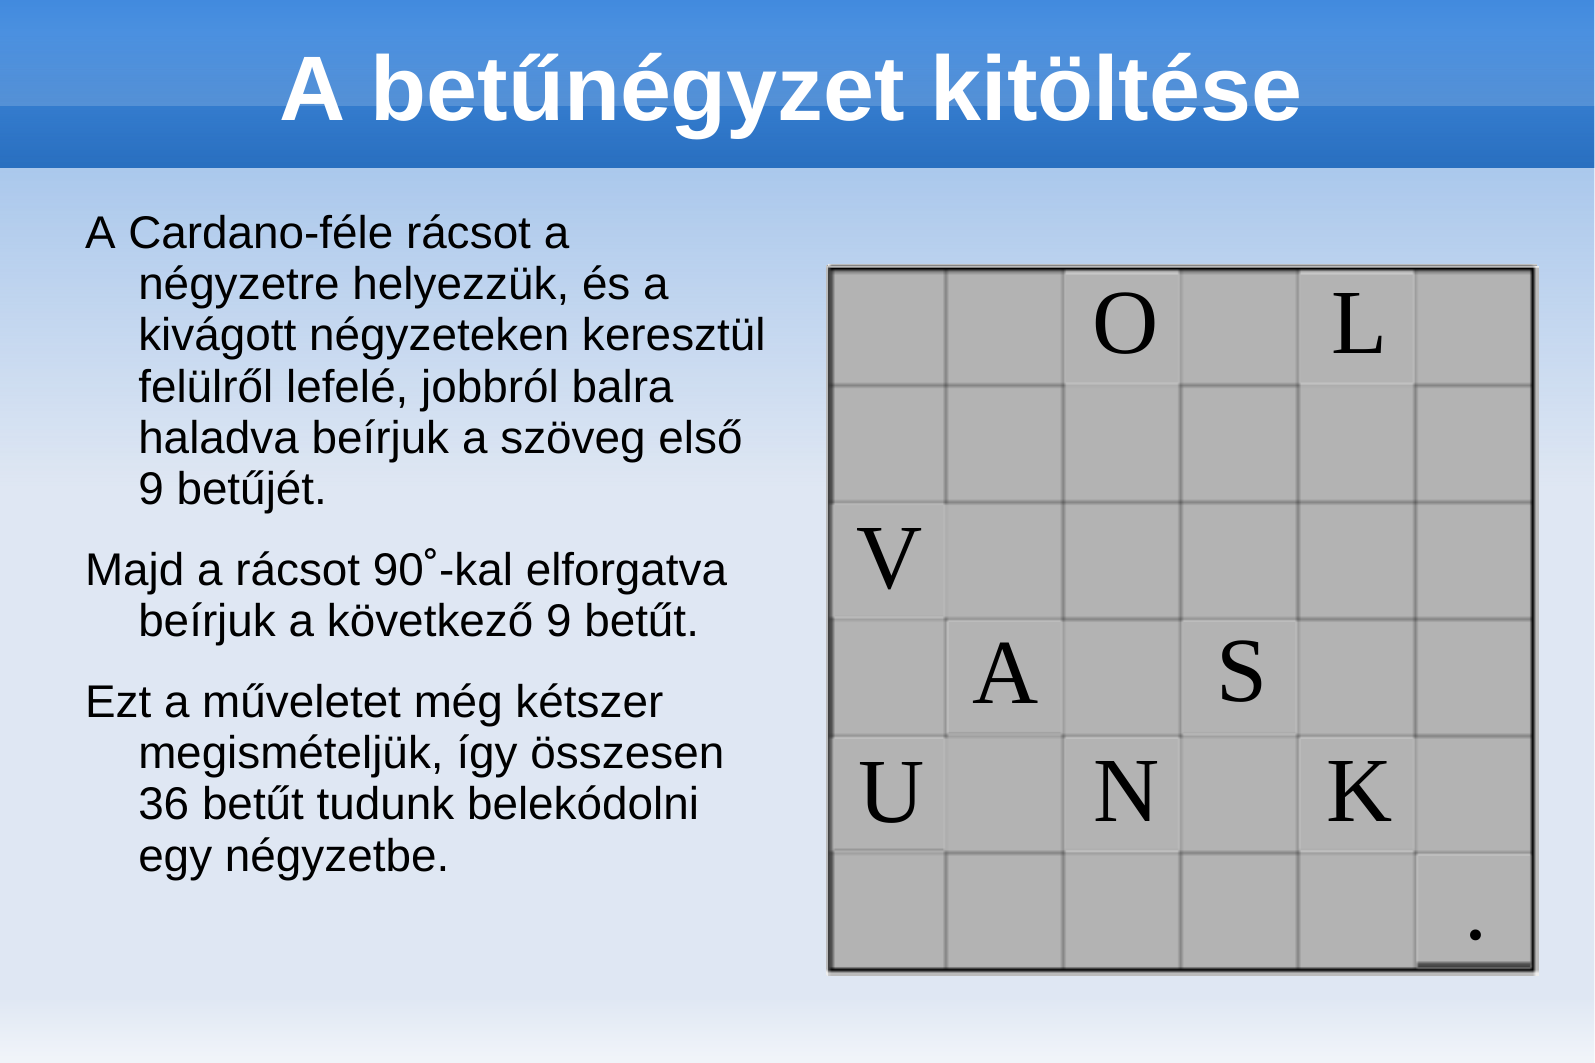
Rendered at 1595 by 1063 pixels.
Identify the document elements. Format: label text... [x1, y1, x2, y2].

list A Cardano-féle rácsot a négyzetre helyezzük, és a kivágott négyzeteken keresztül felülről lefelé, jobbról balra haladva beírjuk a szöveg első 9 betűjét. Majd a rácsot 90˚-kal elforgatva beírjuk a következő 9 betűt. Ezt a műveletet még kétszer megismételjük, így összesen 36 betűt tudunk belekódolni egy négyzetbe. [67, 206, 768, 930]
picture [0, 0, 1595, 1063]
title A betűnégyzet kitöltése [74, 0, 1510, 178]
